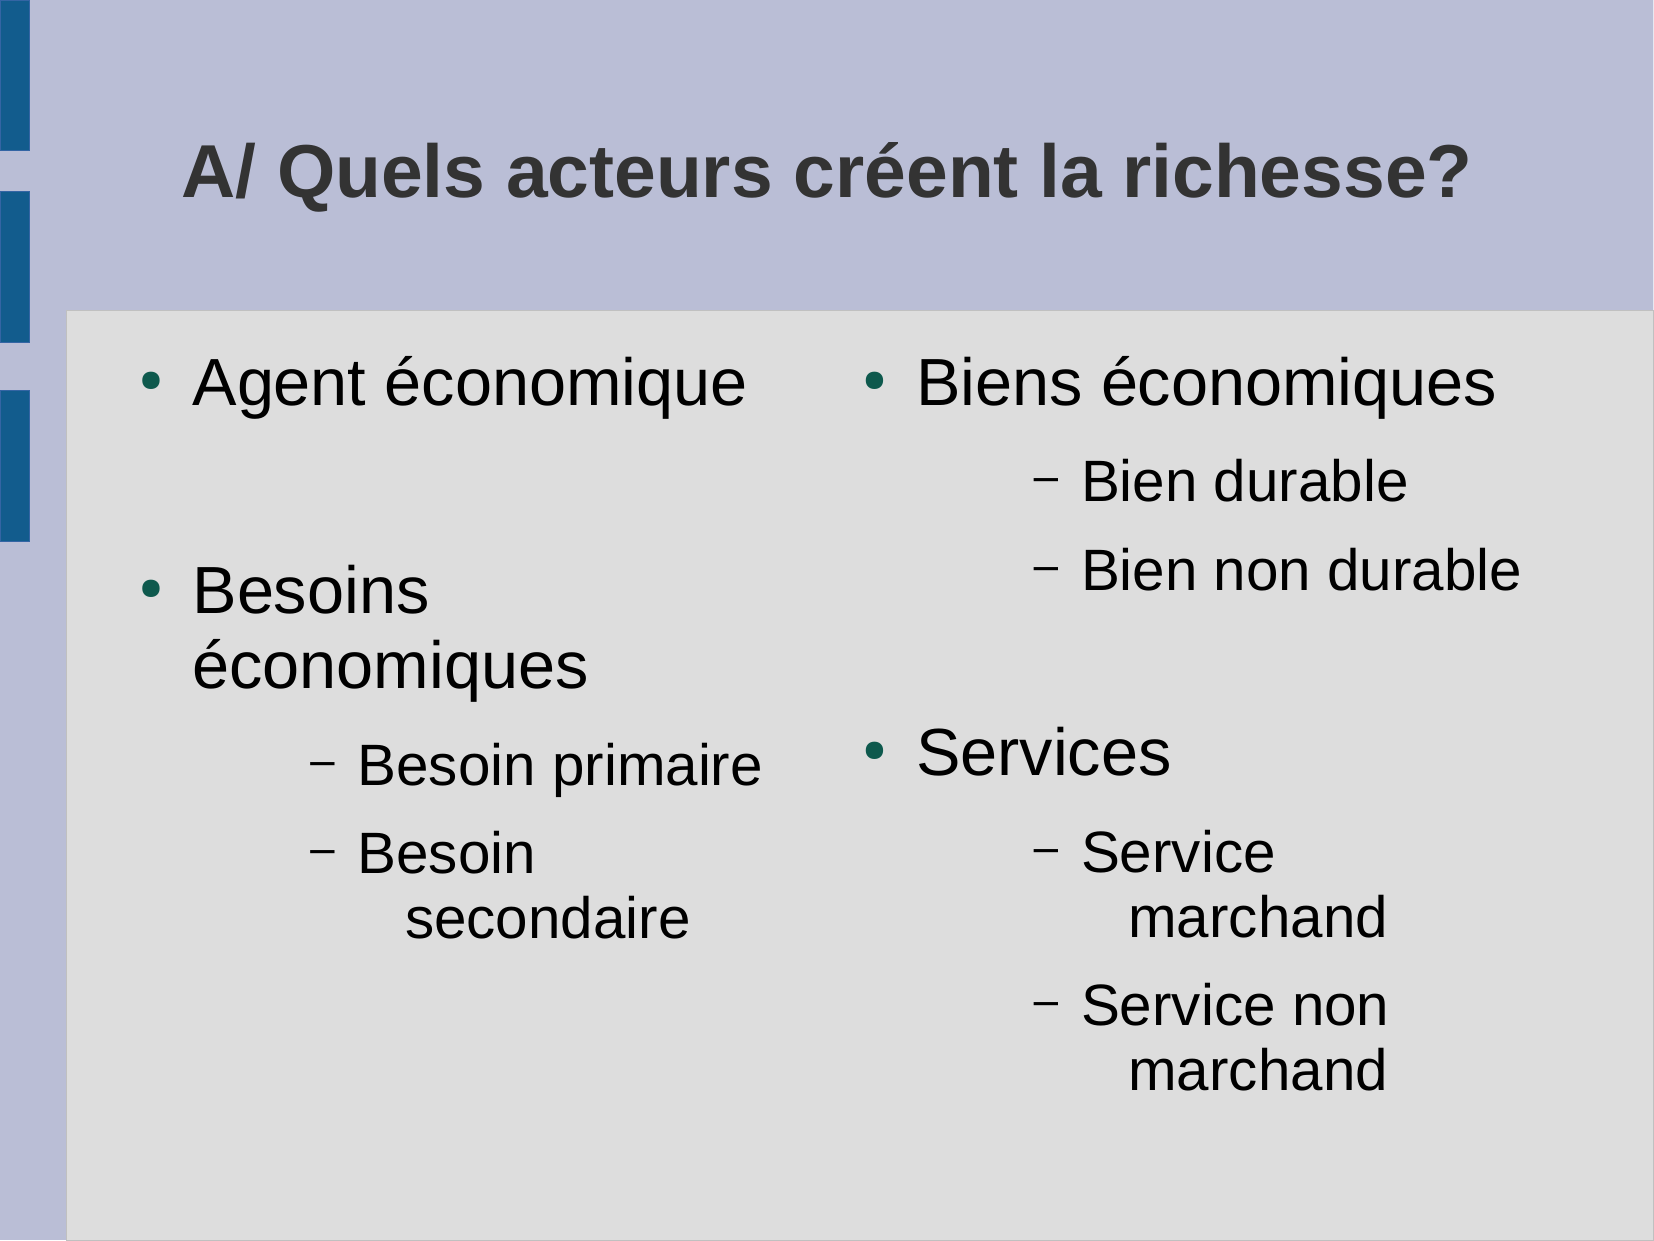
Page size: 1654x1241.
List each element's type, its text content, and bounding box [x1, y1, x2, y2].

list Biens économiques Bien durable Bien non durable Services Service marchand Service non marchand [845, 344, 1535, 1127]
title A/ Quels acteurs créent la richesse? [121, 67, 1534, 275]
list Agent économique Besoins économiques Besoin primaire Besoin secondaire [121, 344, 811, 1127]
